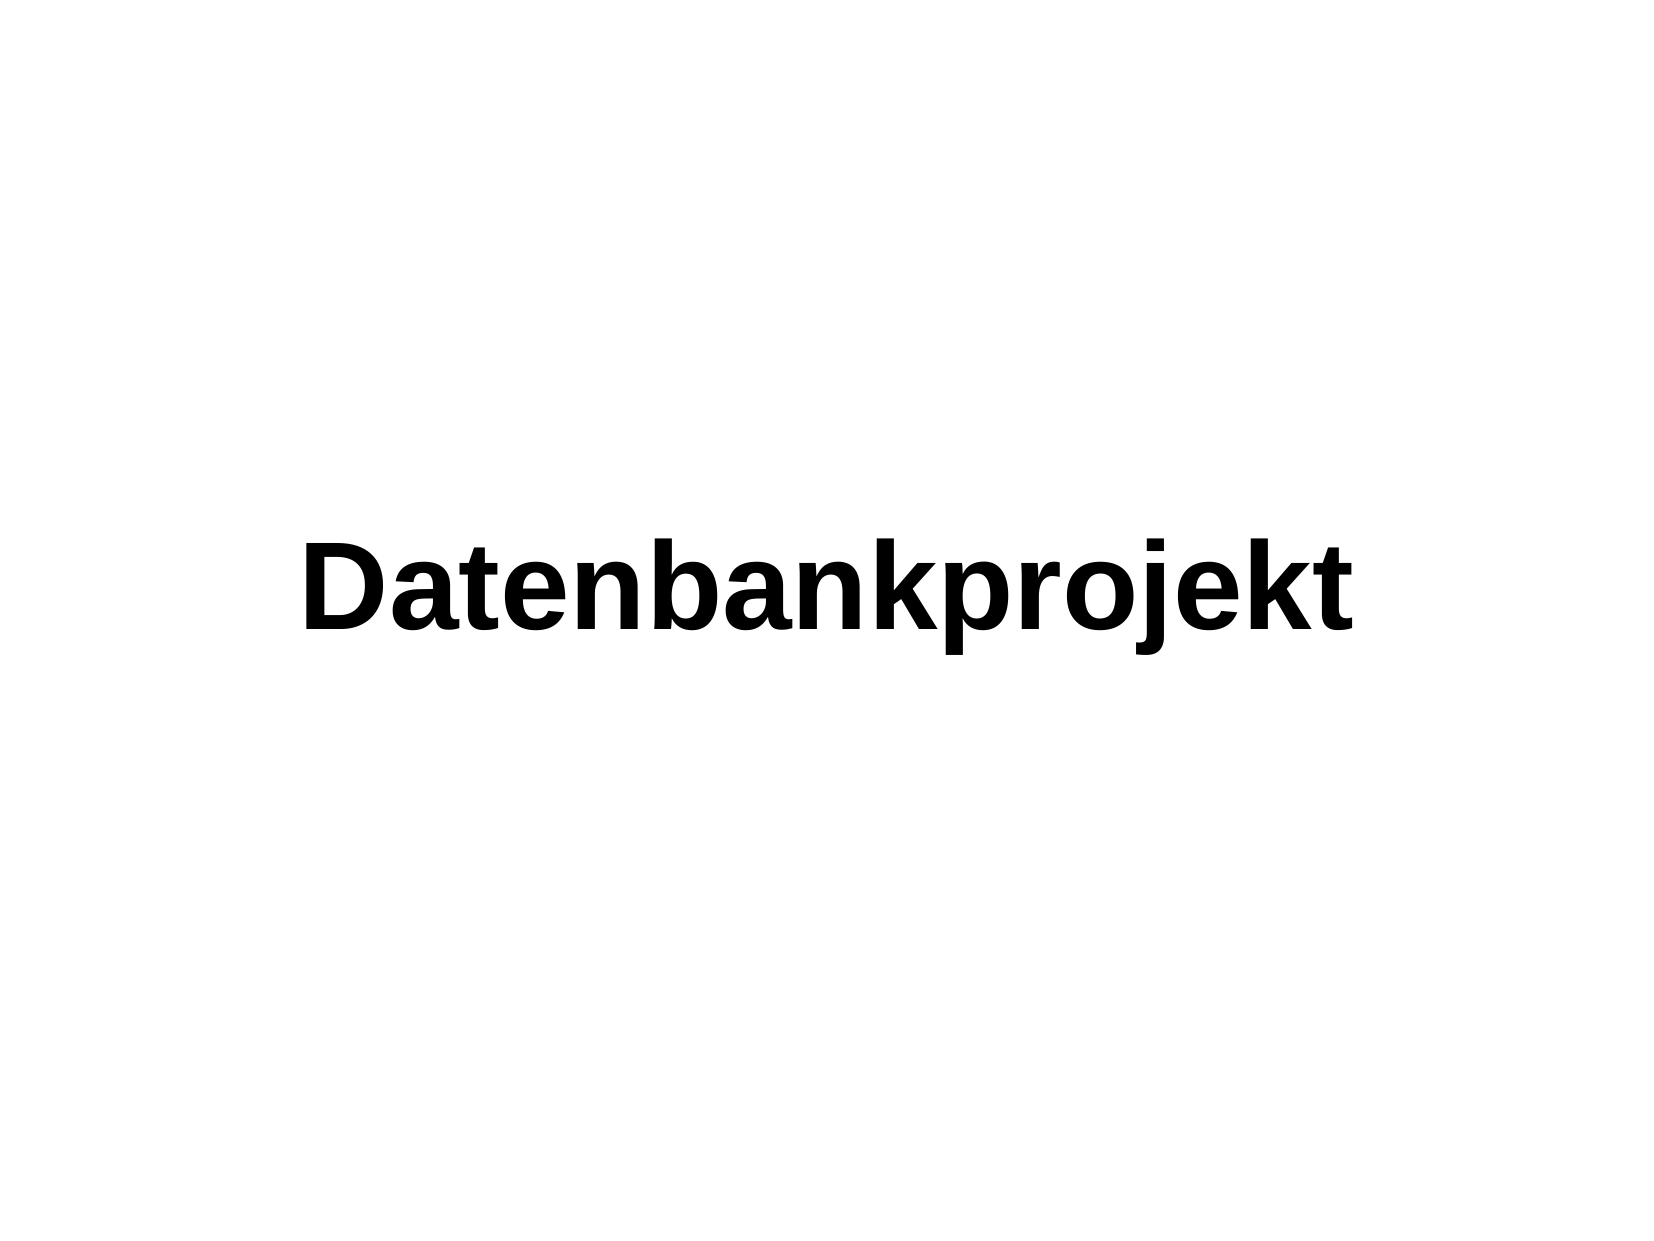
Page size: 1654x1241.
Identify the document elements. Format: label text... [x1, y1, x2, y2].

title Datenbankprojekt [82, 49, 1571, 1123]
